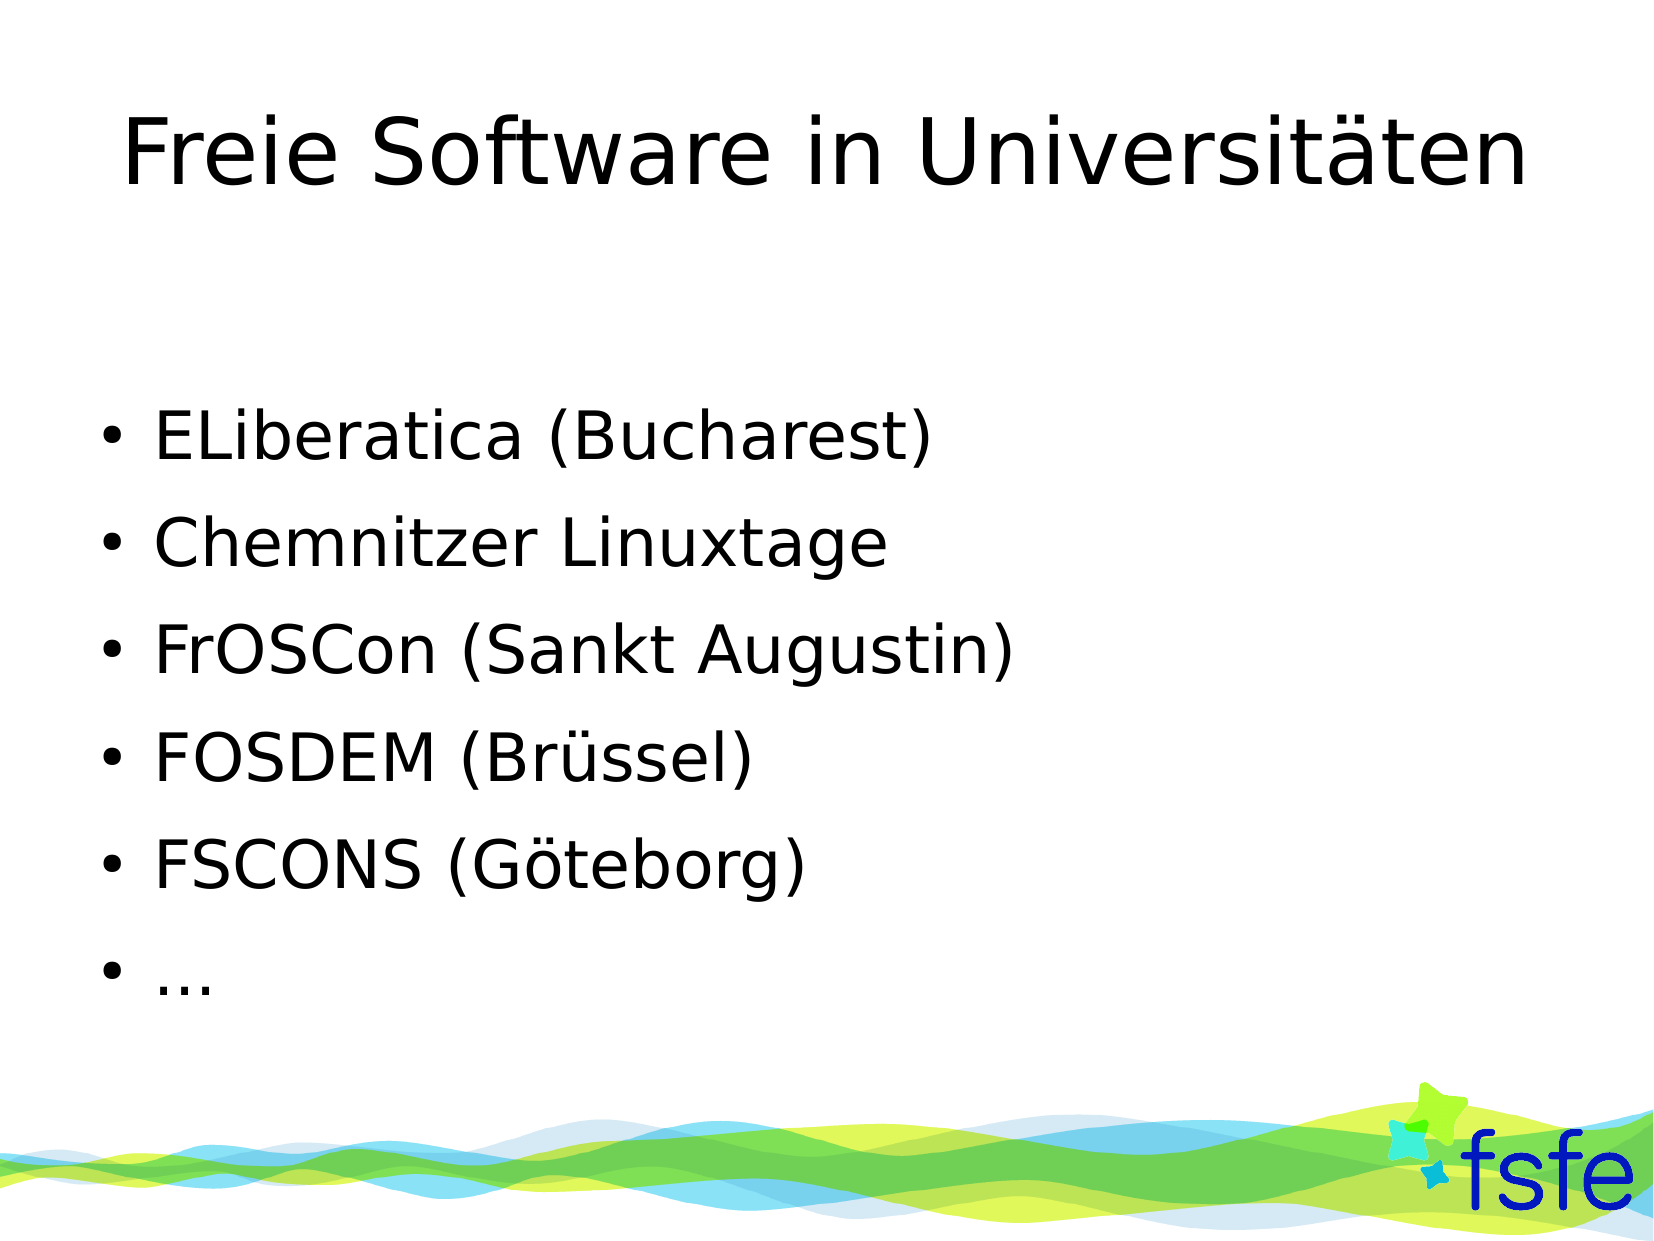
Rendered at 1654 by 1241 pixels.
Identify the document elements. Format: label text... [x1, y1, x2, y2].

list ELiberatica (Bucharest) Chemnitzer Linuxtage FrOSCon (Sankt Augustin) FOSDEM (Brüssel) FSCONS (Göteborg) ... [82, 290, 1571, 1012]
title Freie Software in Universitäten [82, 49, 1571, 257]
picture [0, 1081, 1654, 1241]
